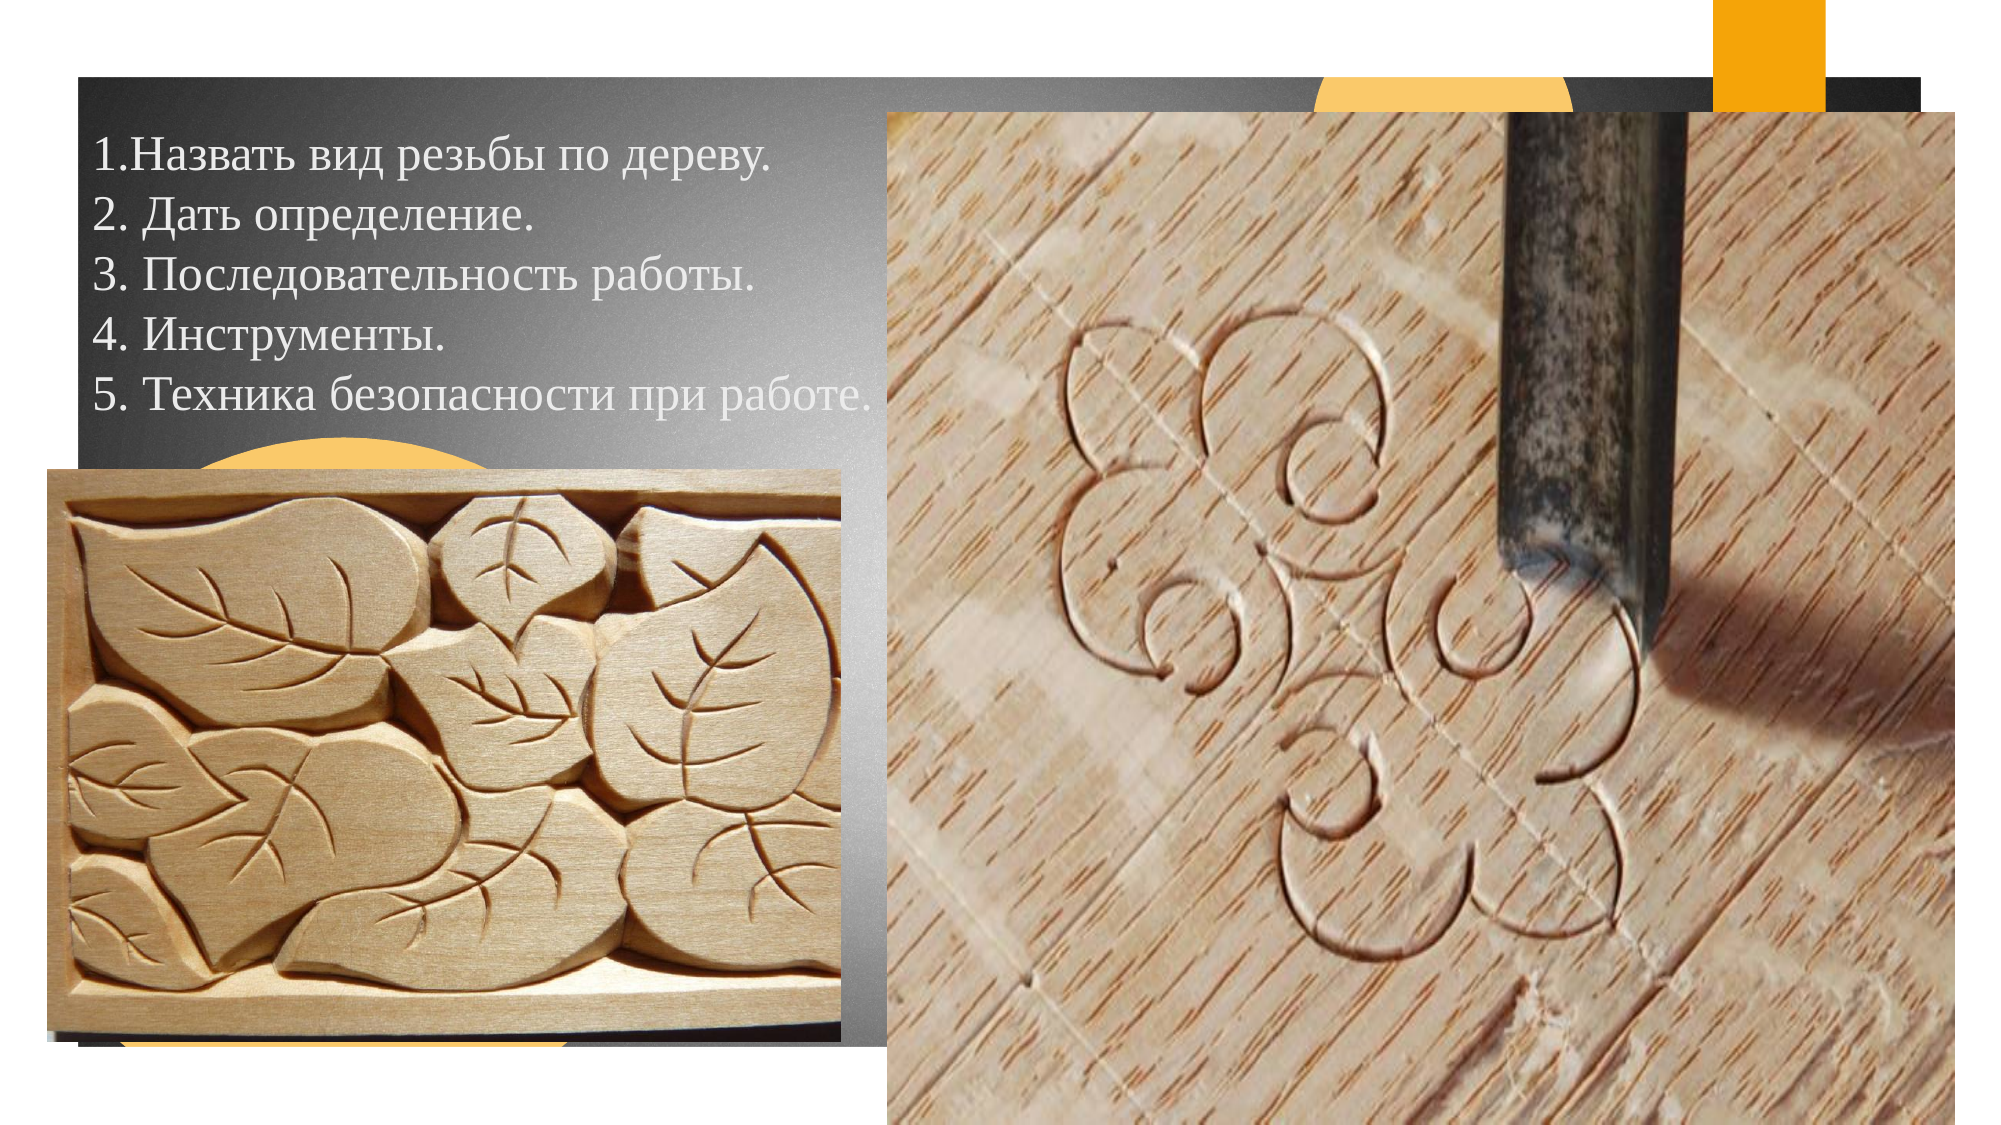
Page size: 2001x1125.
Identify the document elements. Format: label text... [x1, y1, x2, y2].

title 1.Назвать вид резьбы по дереву. 2. Дать определение. 3. Последовательность работы. 4. Инструменты. 5. Техника безопасности при работе. [77, 112, 887, 1011]
picture [47, 78, 1955, 1125]
